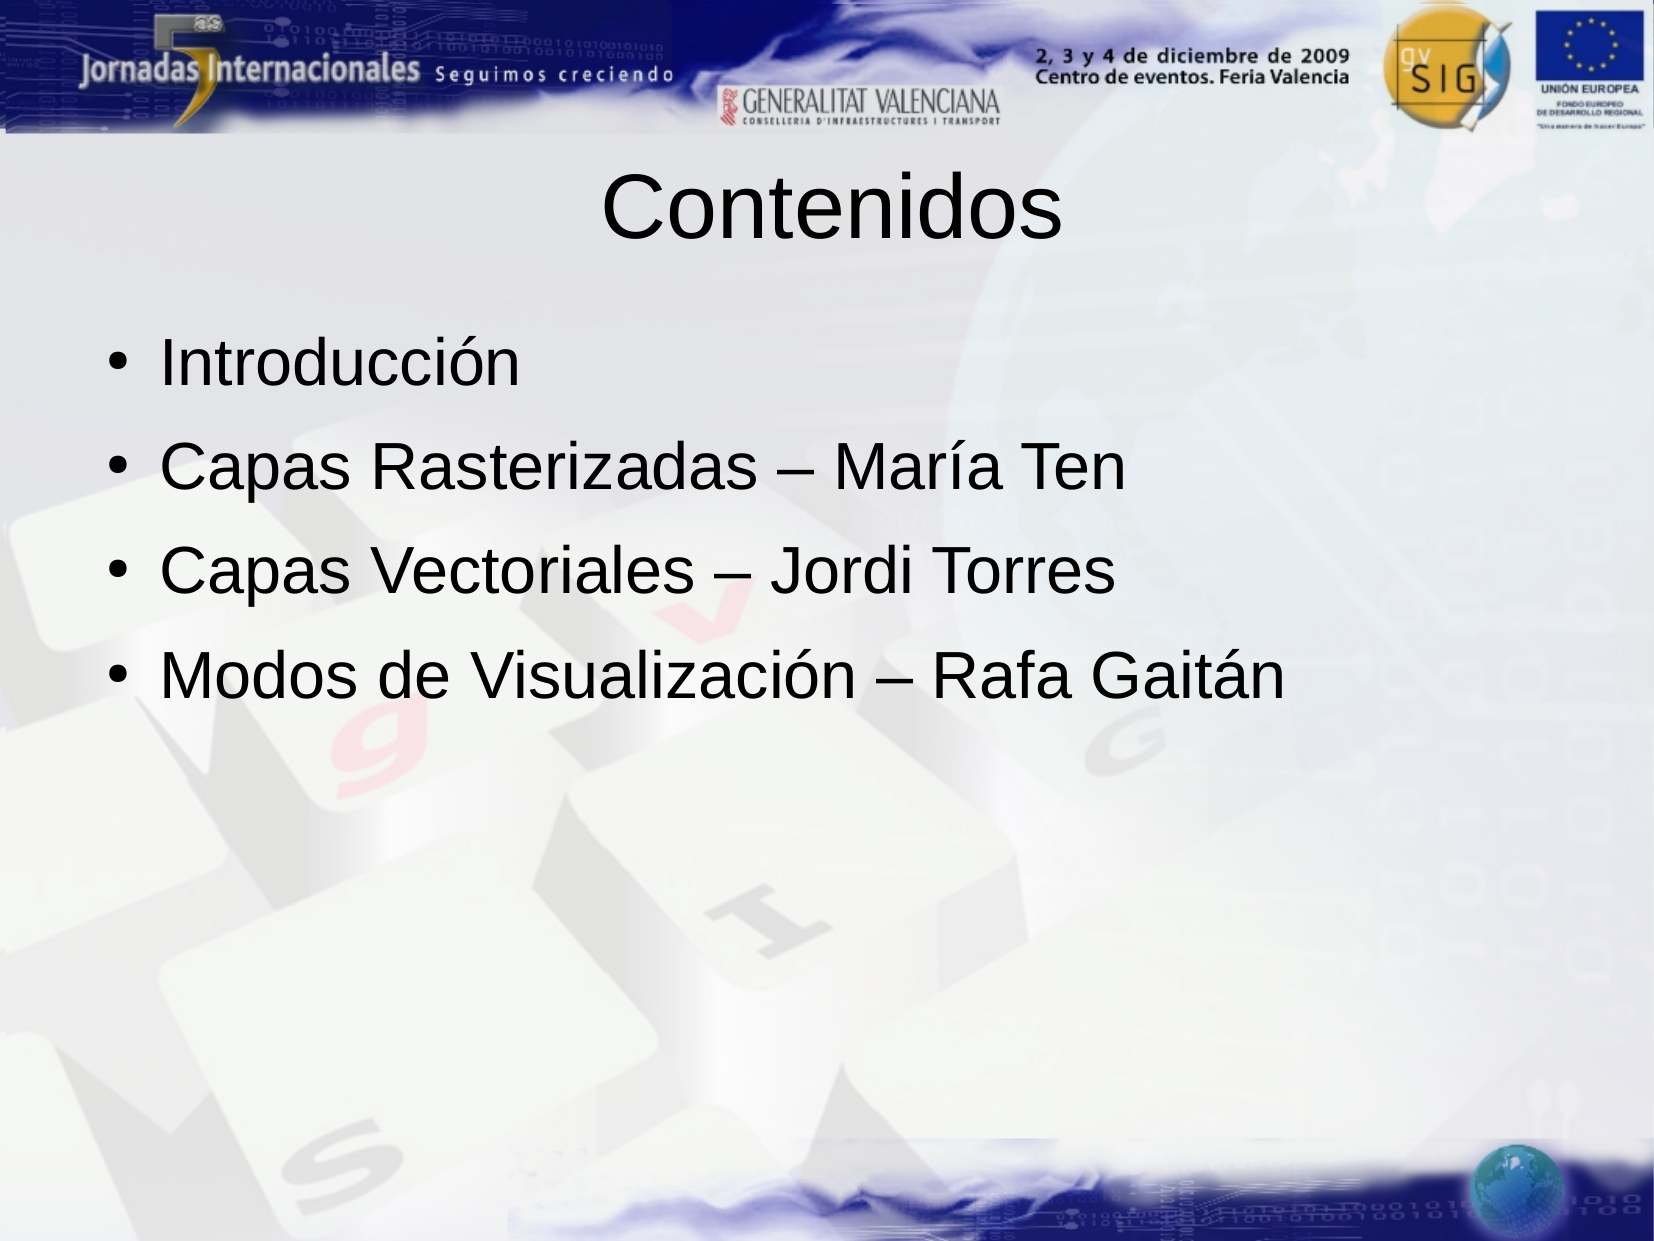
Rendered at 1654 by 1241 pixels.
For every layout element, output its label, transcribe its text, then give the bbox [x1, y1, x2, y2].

title Contenidos [88, 118, 1577, 296]
list Introducción Capas Rasterizadas – María Ten Capas Vectoriales – Jordi Torres Modos de Visualización – Rafa Gaitán [88, 324, 1577, 1144]
picture [0, 0, 1654, 1241]
